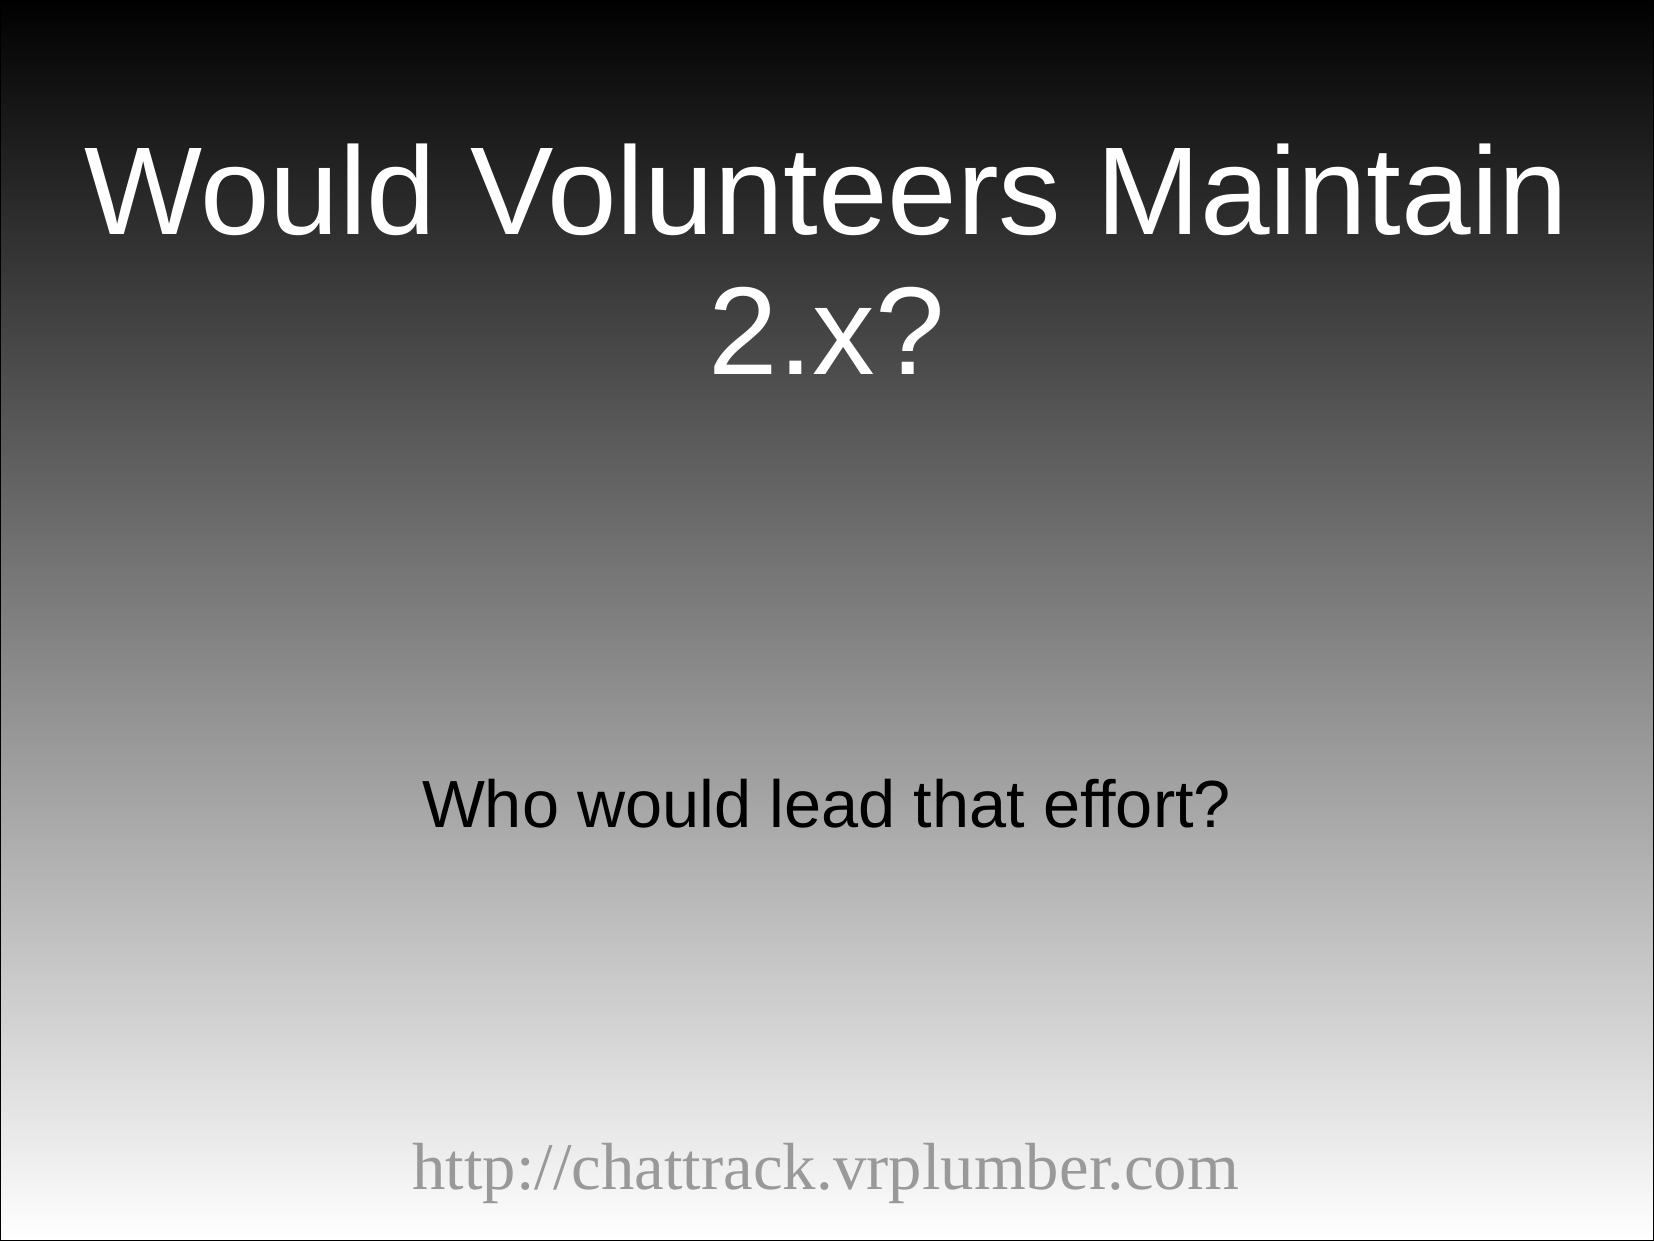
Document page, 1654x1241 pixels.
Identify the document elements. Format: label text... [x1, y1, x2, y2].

title Would Volunteers Maintain 2.x? [0, 56, 1654, 466]
subtitle Who would lead that effort? [29, 403, 1625, 1207]
